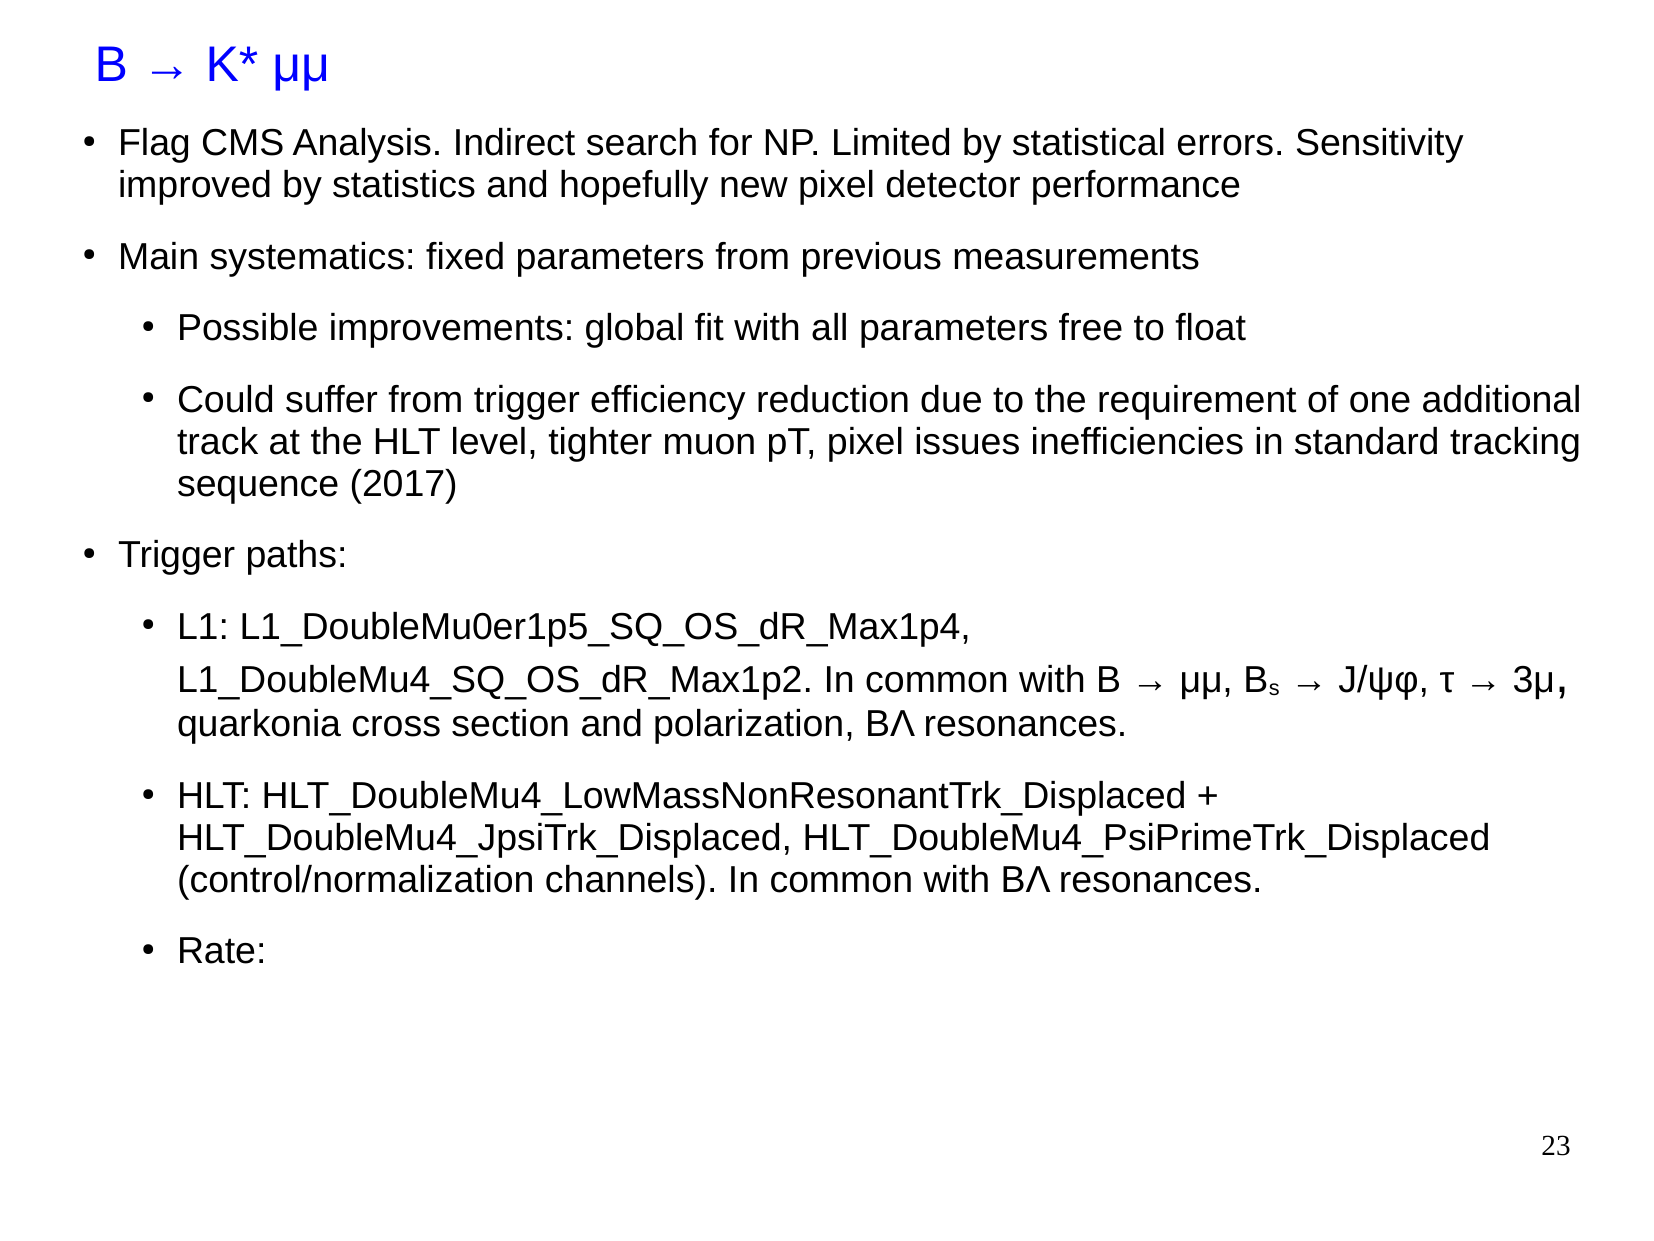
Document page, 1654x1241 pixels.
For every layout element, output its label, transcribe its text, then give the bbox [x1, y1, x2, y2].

list B → K* μμ Flag CMS Analysis. Indirect search for NP. Limited by statistical errors. Sensitivity improved by statistics and hopefully new pixel detector performance Main systematics: fixed parameters from previous measurements Possible improvements: global fit with all parameters free to float Could suffer from trigger efficiency reduction due to the requirement of one additional track at the HLT level, tighter muon pT, pixel issues inefficiencies in standard tracking sequence (2017) Trigger paths: L1: L1_DoubleMu0er1p5_SQ_OS_dR_Max1p4, L1_DoubleMu4_SQ_OS_dR_Max1p2. In common with B → μμ, Bs → J/ψφ, τ → 3μ, quarkonia cross section and polarization, BΛ resonances. HLT: HLT_DoubleMu4_LowMassNonResonantTrk_Displaced + HLT_DoubleMu4_JpsiTrk_Displaced, HLT_DoubleMu4_PsiPrimeTrk_Displaced (control/normalization channels). In common with BΛ resonances. Rate: [23, 36, 1613, 1054]
